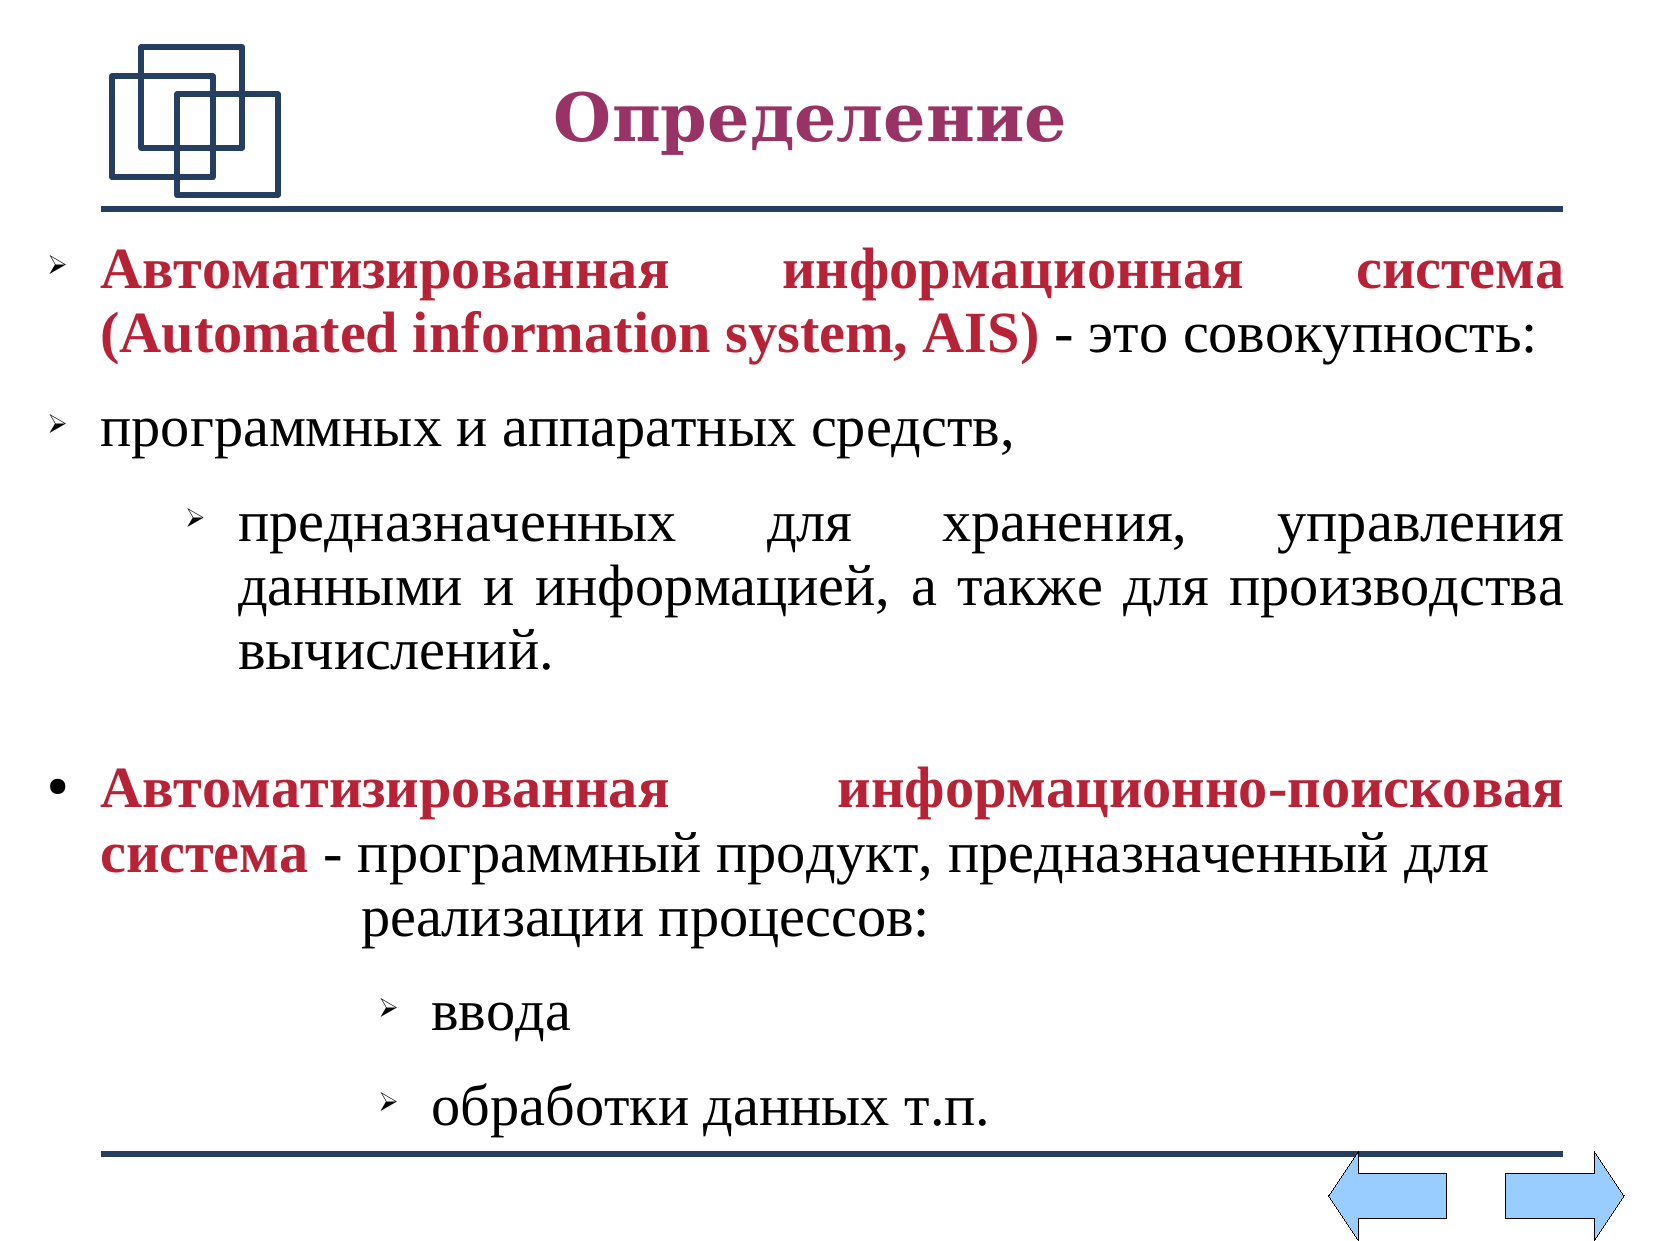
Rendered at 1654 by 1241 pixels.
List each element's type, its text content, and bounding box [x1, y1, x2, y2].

text_box [1328, 1151, 1447, 1241]
text_box [1505, 1151, 1625, 1241]
list Автоматизированная информационная система (Automated information system, AIS) - это совокупность: программных и аппаратных средств, предназначенных для хранения, управления данными и информацией, а также для производства вычислений. Автоматизированная информационно-поисковая система - программный продукт, предназначенный для реализации процессов: ввода обработки данных т.п. [29, 236, 1565, 1151]
text_box Определение [410, 59, 1211, 178]
